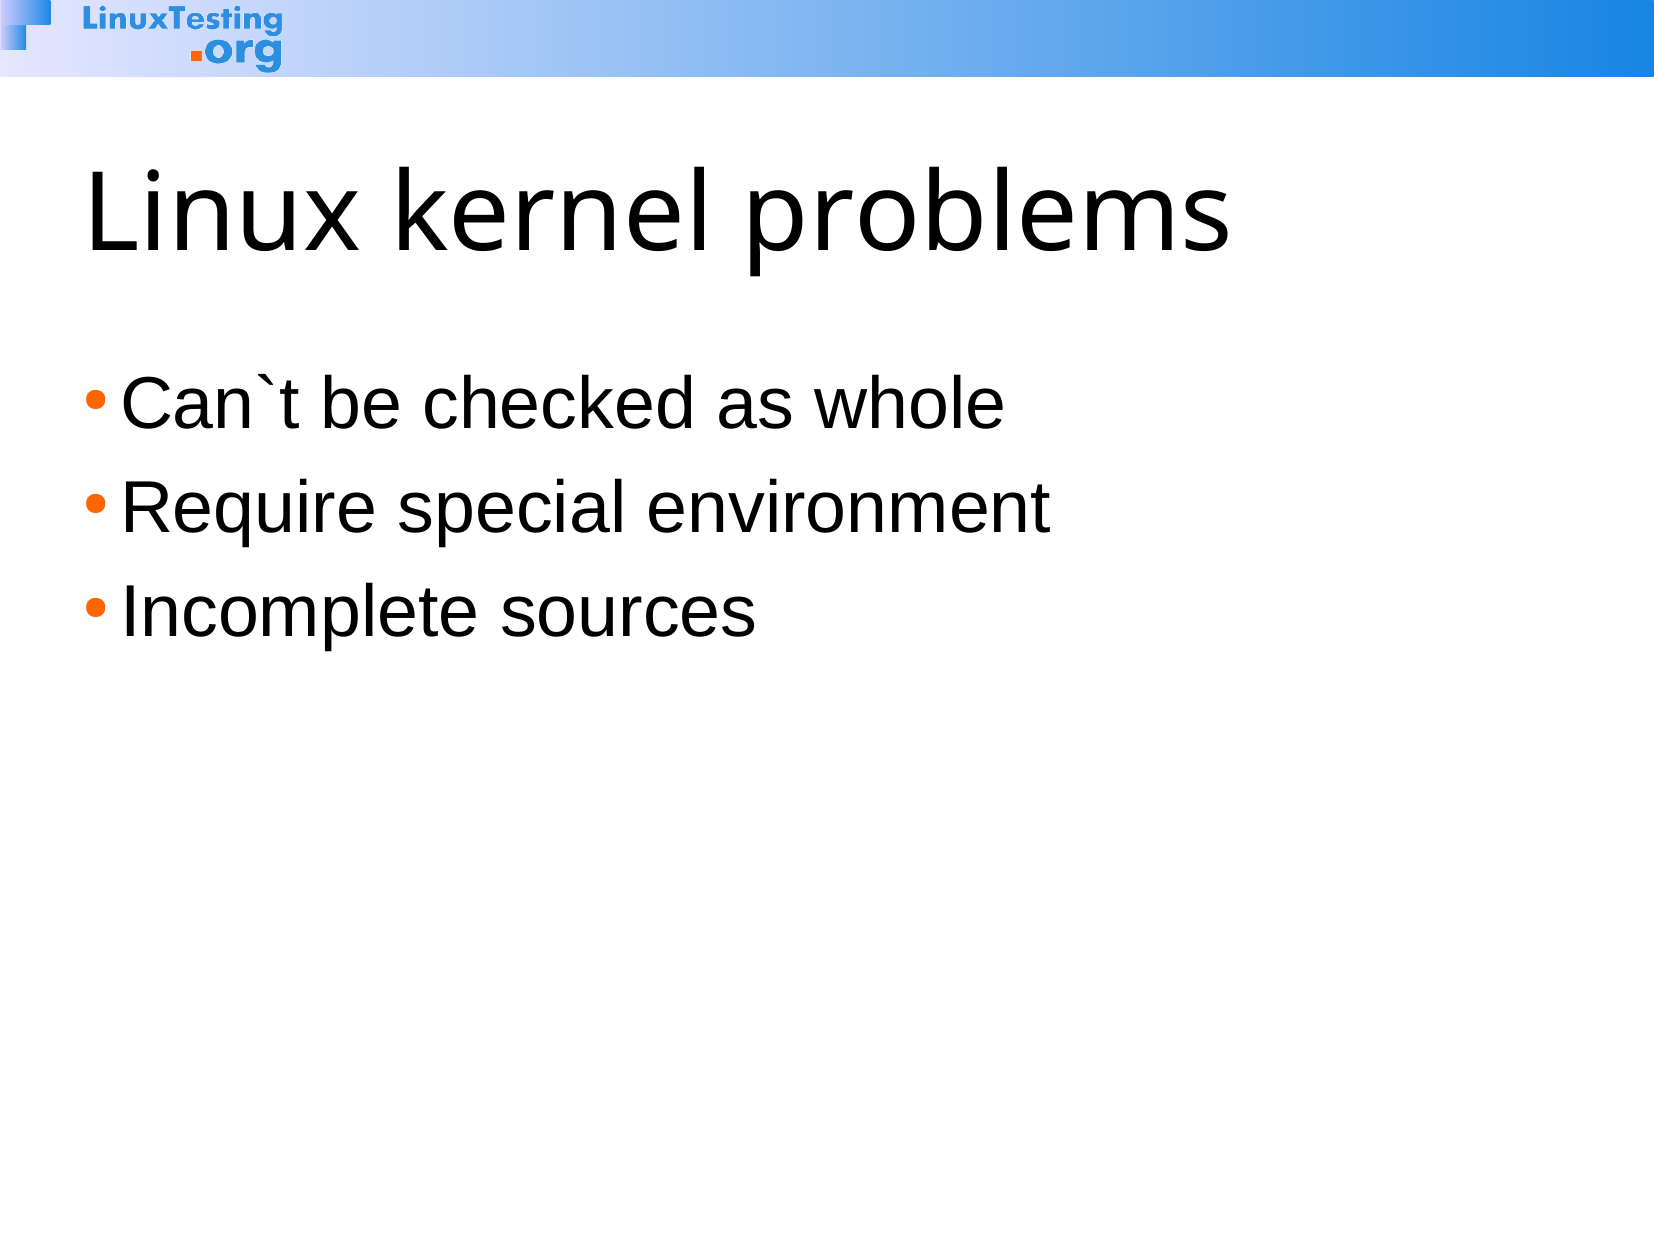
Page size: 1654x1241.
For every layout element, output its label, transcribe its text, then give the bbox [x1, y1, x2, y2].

picture [83, 5, 282, 73]
list Can`t be checked as whole Require special environment Incomplete sources [82, 358, 1571, 1078]
title Linux kernel problems [82, 76, 1571, 336]
